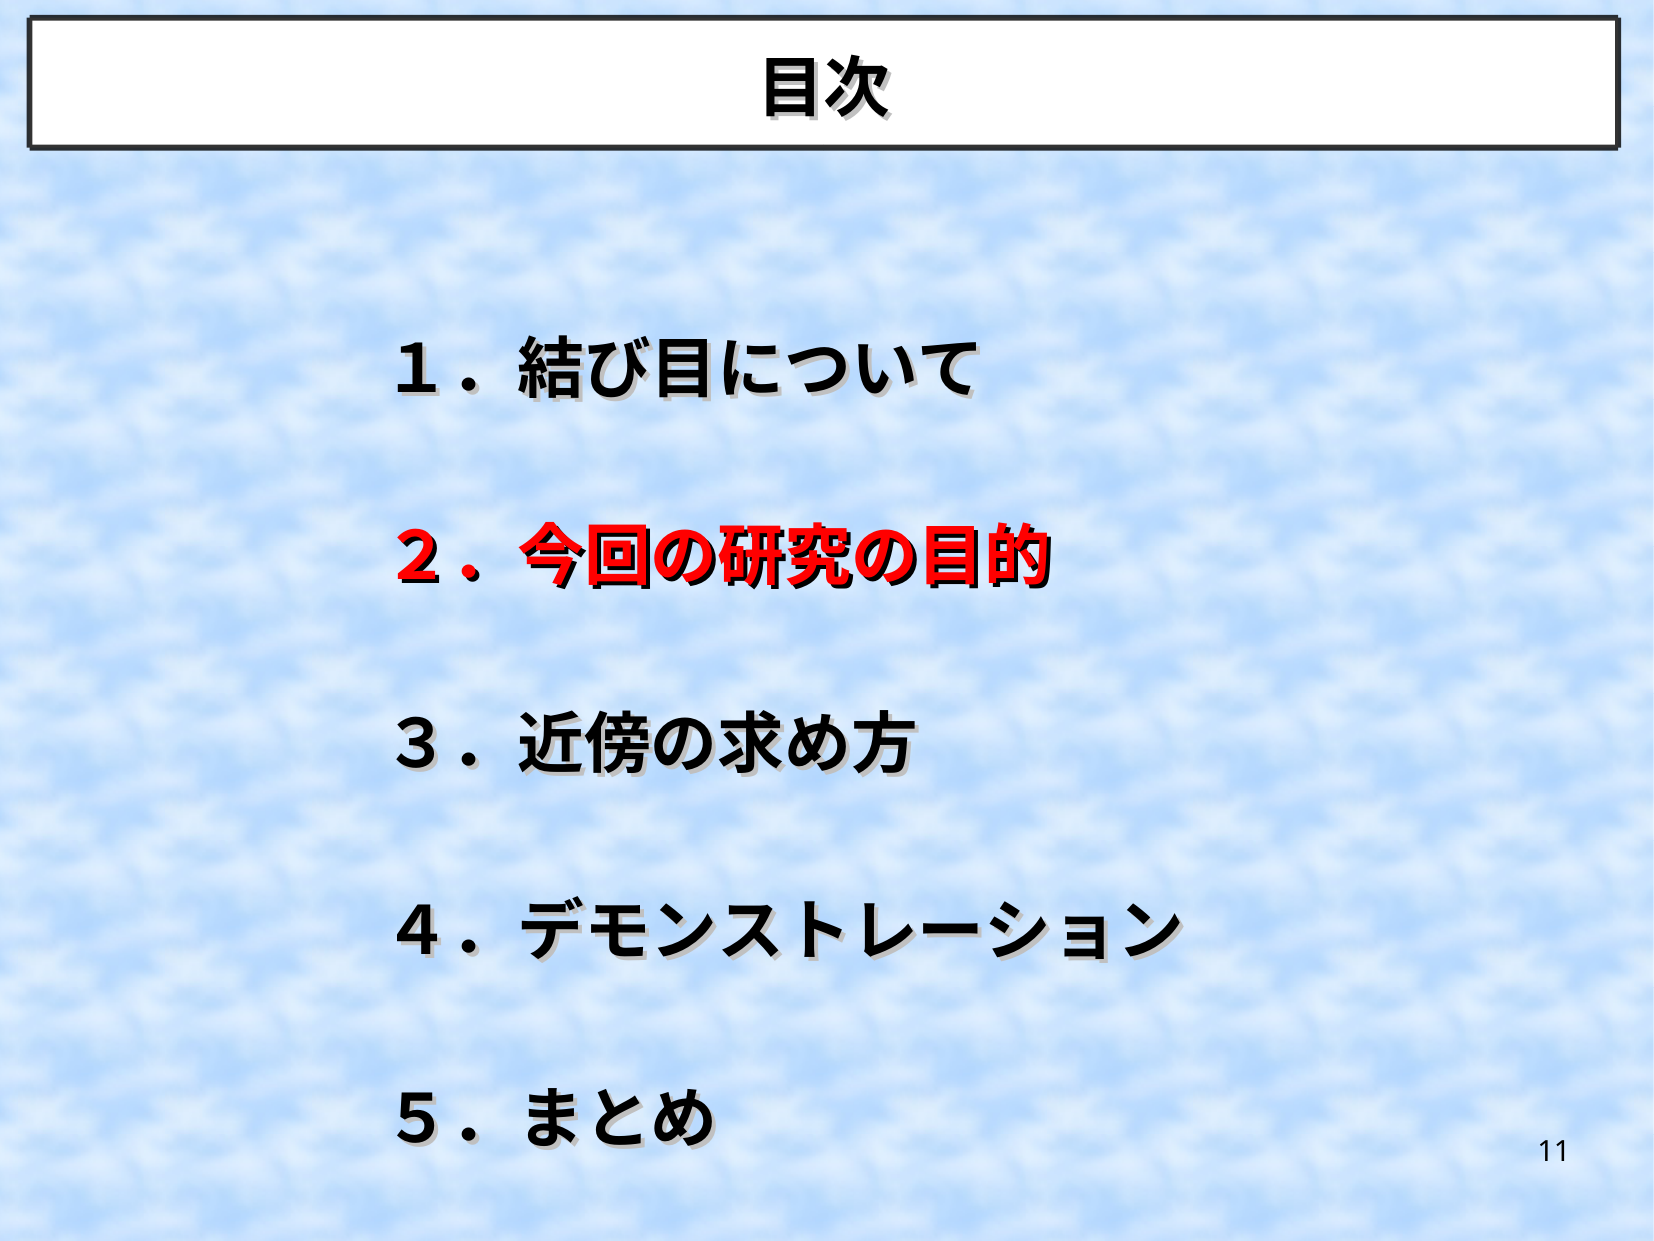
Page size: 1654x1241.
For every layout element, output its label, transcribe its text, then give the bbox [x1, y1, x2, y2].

picture [0, 0, 1654, 1241]
text_box １．結び目について ２．今回の研究の目的 ３．近傍の求め方 ４．デモンストレーション ５．まとめ [369, 307, 1285, 984]
text_box 目次 [29, 17, 1619, 148]
